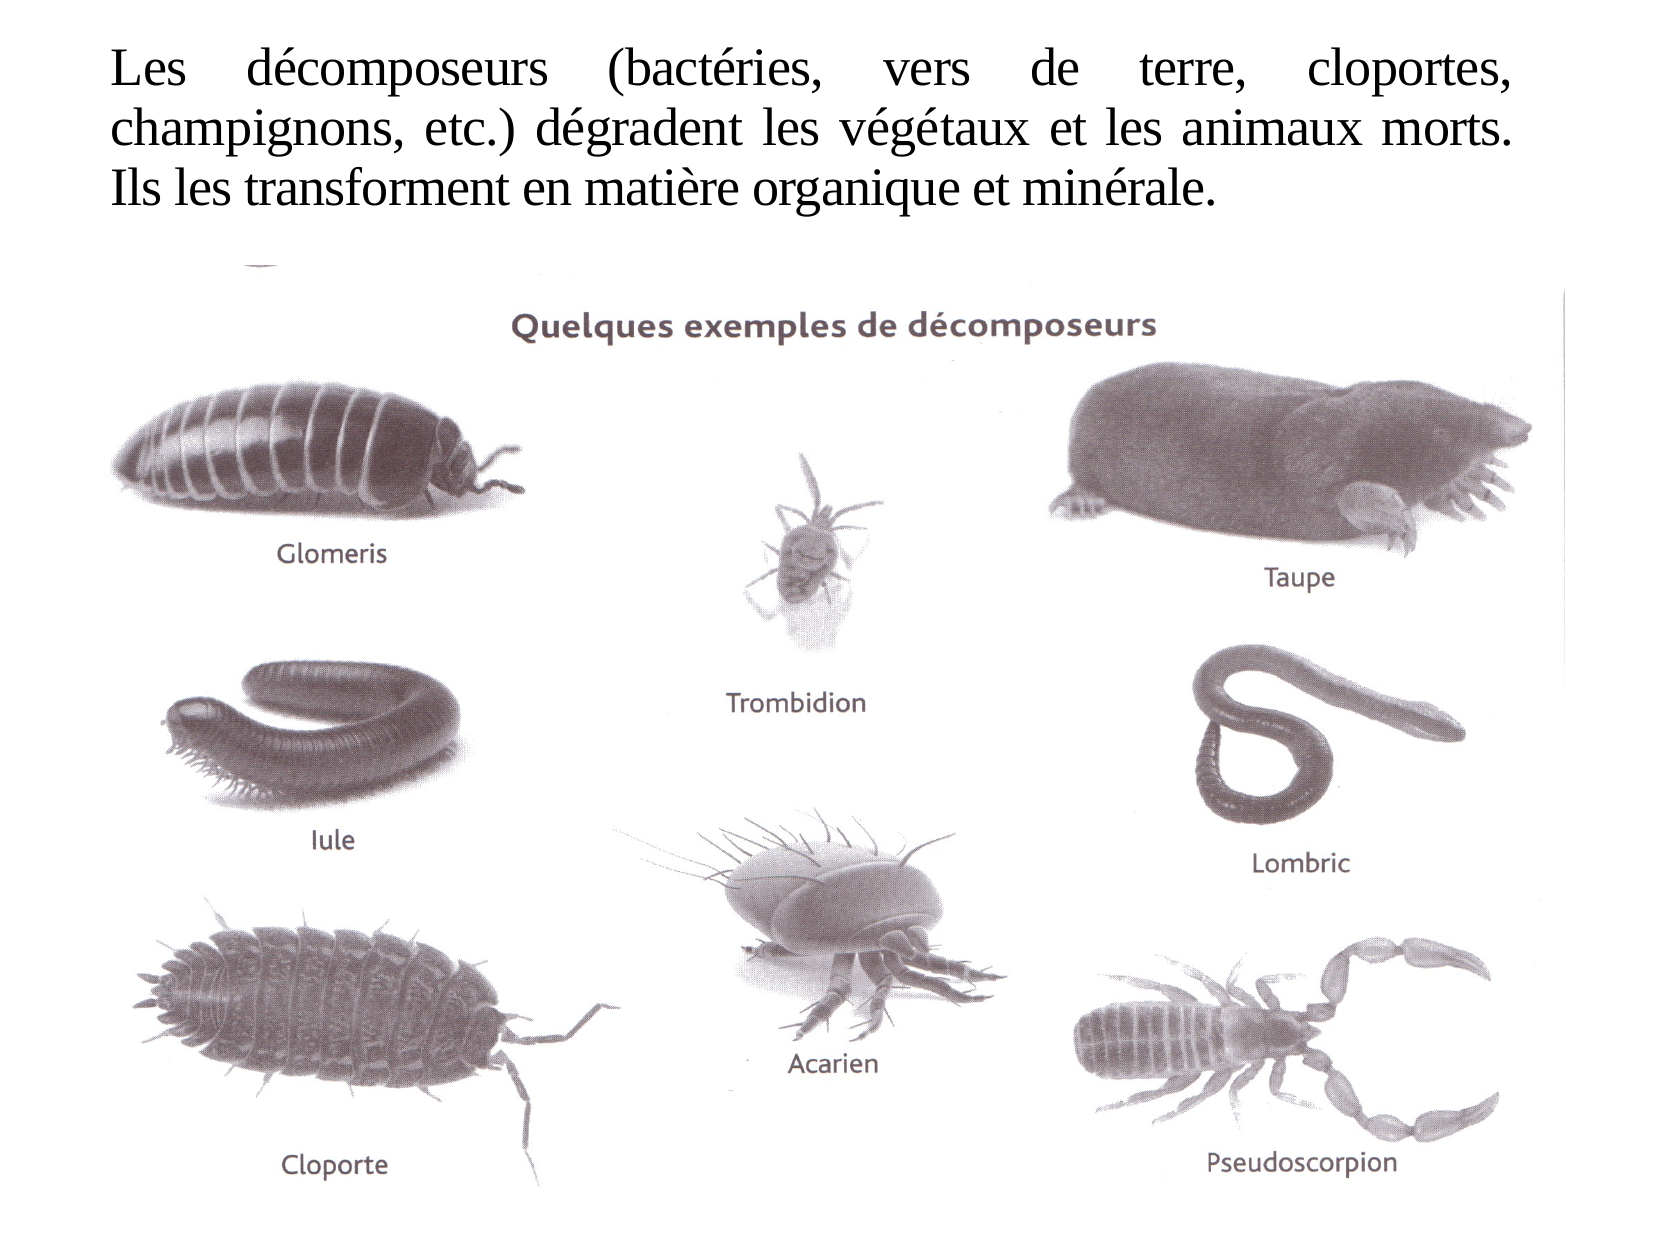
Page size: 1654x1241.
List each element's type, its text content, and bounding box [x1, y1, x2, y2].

picture [88, 265, 1565, 1211]
text_box Les décomposeurs (bactéries, vers de terre, cloportes, champignons, etc.) dégradent les végétaux et les animaux morts. Ils les transforment en matière organique et minérale. [88, 29, 1536, 265]
